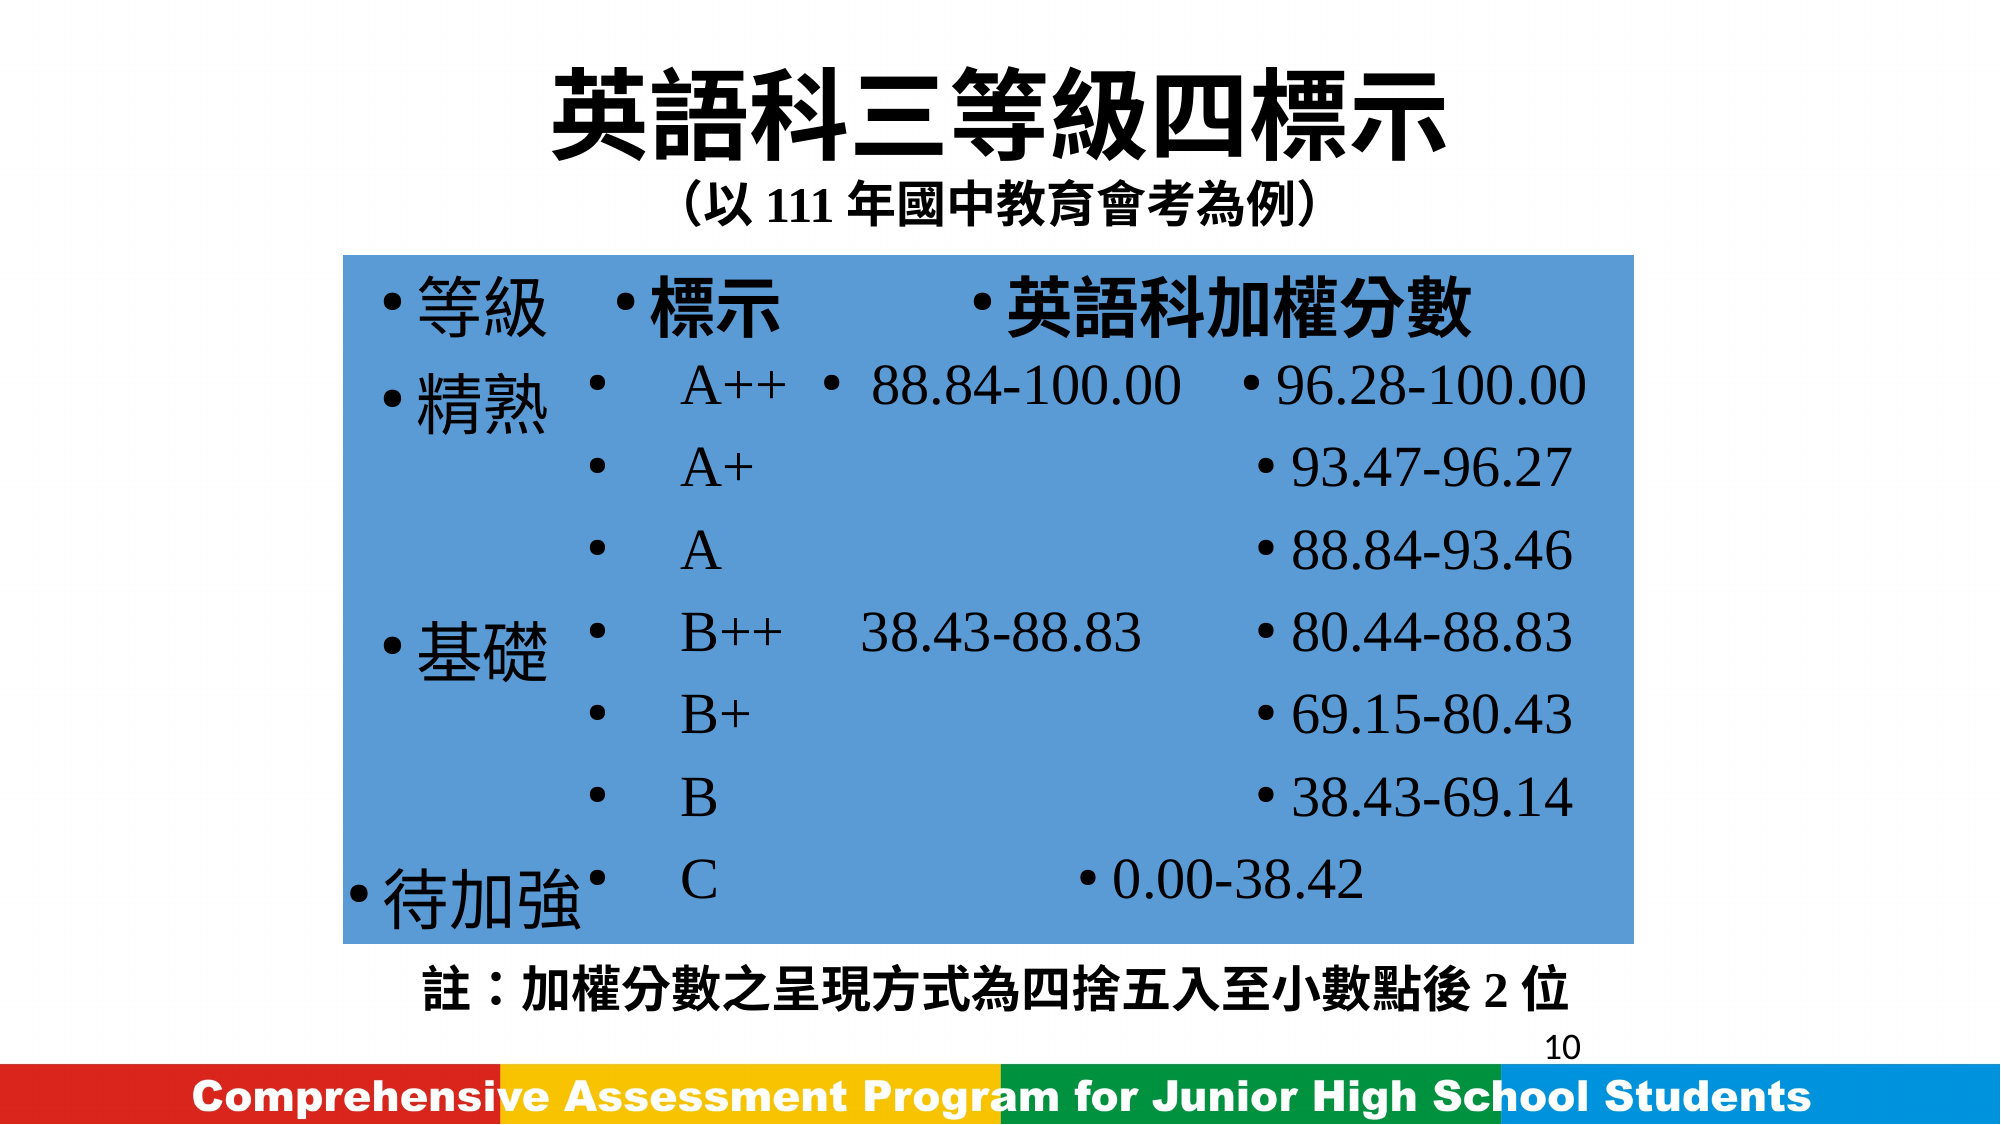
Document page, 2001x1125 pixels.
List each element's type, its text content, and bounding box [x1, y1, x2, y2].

table_cell C [587, 847, 809, 944]
table_cell 88.84-93.46 [1195, 517, 1634, 600]
table_cell 精熟 [343, 352, 587, 600]
table_cell B++ [587, 600, 809, 682]
table_cell 88.84-100.00 [809, 352, 1195, 600]
table_cell A++ [587, 352, 809, 435]
table_header 標示 [587, 255, 809, 352]
table_cell B [587, 764, 809, 847]
table_cell 0.00-38.42 [809, 847, 1634, 944]
table_header 等級 [343, 255, 587, 352]
table_cell B+ [587, 682, 809, 764]
table_cell A [587, 517, 809, 600]
table_cell 待加強 [343, 847, 587, 944]
list [99, 262, 1900, 1005]
text_box [1528, 1014, 1995, 1075]
table_cell 80.44-88.83 [1195, 600, 1634, 682]
table_cell 38.43-69.14 [1195, 764, 1634, 847]
table_cell 93.47-96.27 [1195, 435, 1634, 517]
title 英語科三等級四標示 （以111年國中教育會考為例） [99, 45, 1900, 233]
table_header 英語科加權分數 [809, 255, 1634, 352]
table_cell 69.15-80.43 [1195, 682, 1634, 764]
table_cell 38.43-88.83 [809, 600, 1195, 847]
table_cell 基礎 [343, 600, 587, 847]
table_cell 96.28-100.00 [1195, 352, 1634, 435]
table_cell A+ [587, 435, 809, 517]
text_box 註：加權分數之呈現方式為四捨五入至小數點後2位 [406, 950, 1652, 1027]
